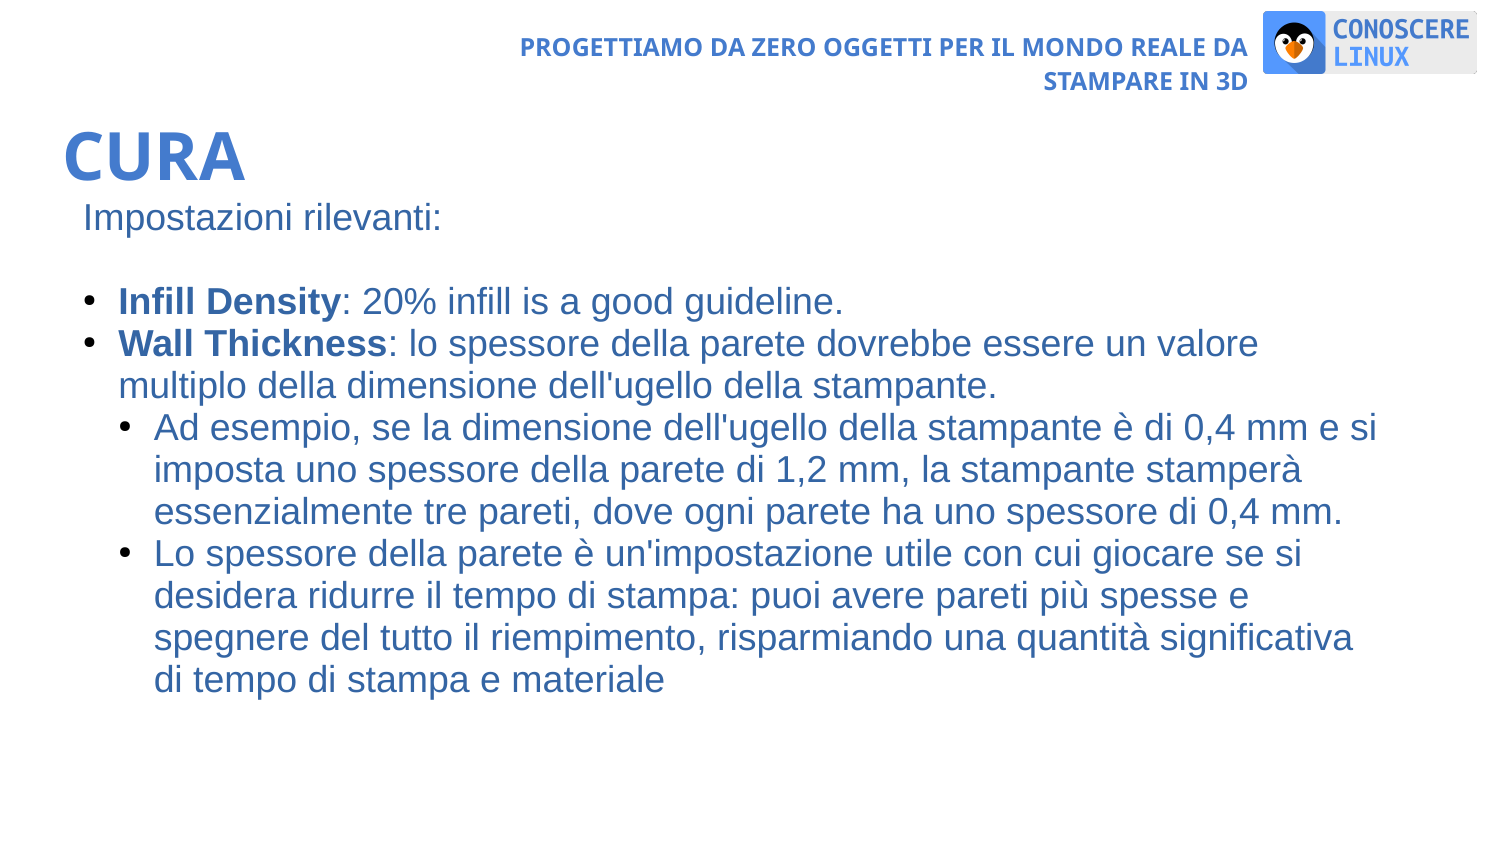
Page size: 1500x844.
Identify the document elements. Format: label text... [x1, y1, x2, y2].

picture [1263, 11, 1477, 74]
text_box CURA [47, 102, 1276, 189]
text_box PROGETTIAMO DA ZERO OGGETTI PER IL MONDO REALE DA STAMPARE IN 3D [437, 21, 1264, 91]
text_box Impostazioni rilevanti: Infill Density: 20% infill is a good guideline. Wall Thickness: lo spessore della parete dovrebbe essere un valore multiplo della dimensione dell'ugello della stampante. Ad esempio, se la dimensione dell'ugello della stampante è di 0,4 mm e si imposta uno spessore della parete di 1,2 mm, la stampante stamperà essenzialmente tre pareti, dove ogni parete ha uno spessore di 0,4 mm. Lo spessore della parete è un'impostazione utile con cui giocare se si desidera ridurre il tempo di stampa: puoi avere pareti più spesse e spegnere del tutto il riempimento, risparmiando una quantità significativa di tempo di stampa e materiale [68, 188, 1402, 834]
